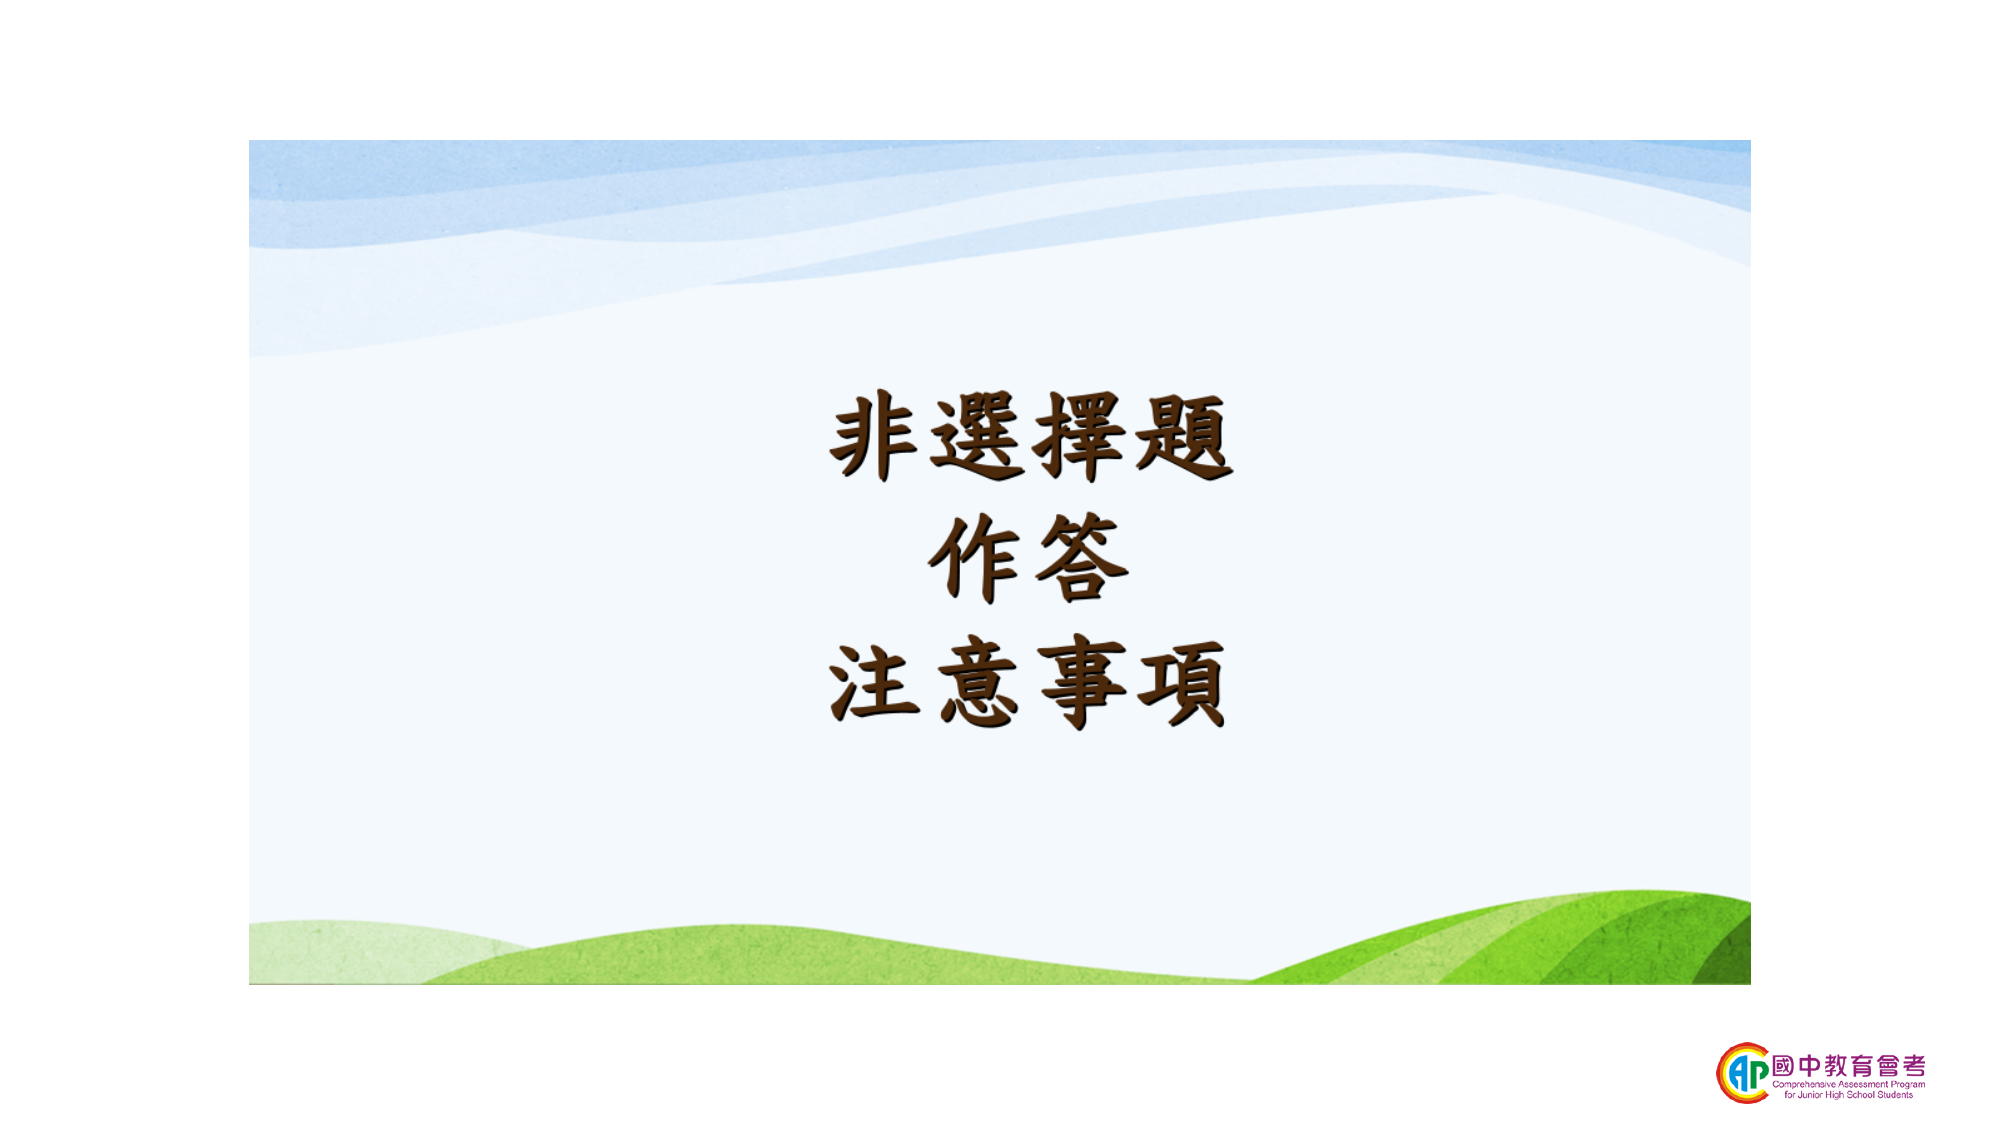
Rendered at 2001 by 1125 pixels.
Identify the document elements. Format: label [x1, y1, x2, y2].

picture [249, 140, 1751, 985]
